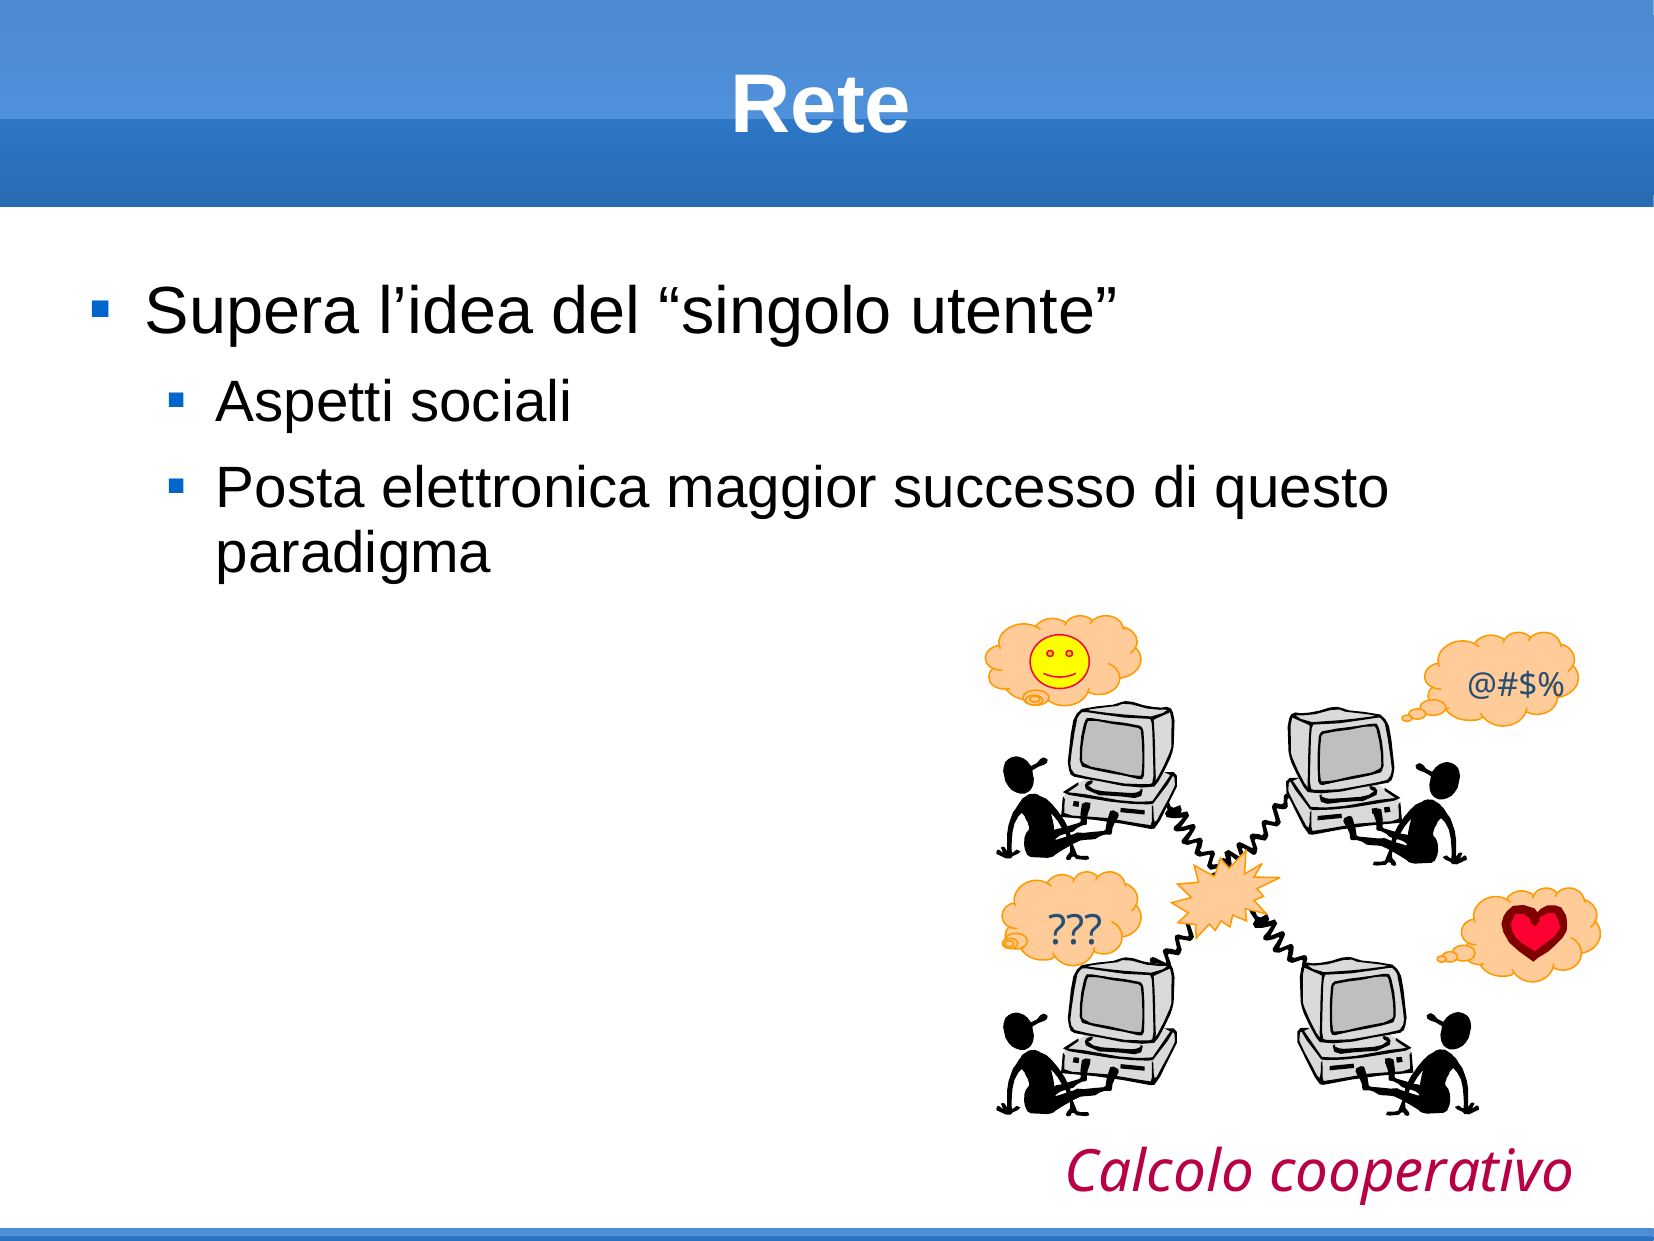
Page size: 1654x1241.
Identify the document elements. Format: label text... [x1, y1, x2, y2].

list Supera l’idea del “singolo utente” Aspetti sociali Posta elettronica maggior successo di questo paradigma [59, 265, 1595, 1211]
text_box [985, 615, 1142, 706]
text_box [1002, 871, 1142, 959]
picture [996, 700, 1177, 860]
text_box Calcolo cooperativo [1049, 1121, 1590, 1217]
text_box @#$% [1452, 652, 1581, 714]
title Rete [76, 0, 1565, 208]
text_box [1437, 888, 1601, 982]
text_box ??? [1033, 892, 1118, 965]
text_box [1402, 632, 1573, 727]
text_box [1162, 706, 1480, 1116]
text_box [1415, 761, 1461, 800]
picture [996, 956, 1177, 1117]
